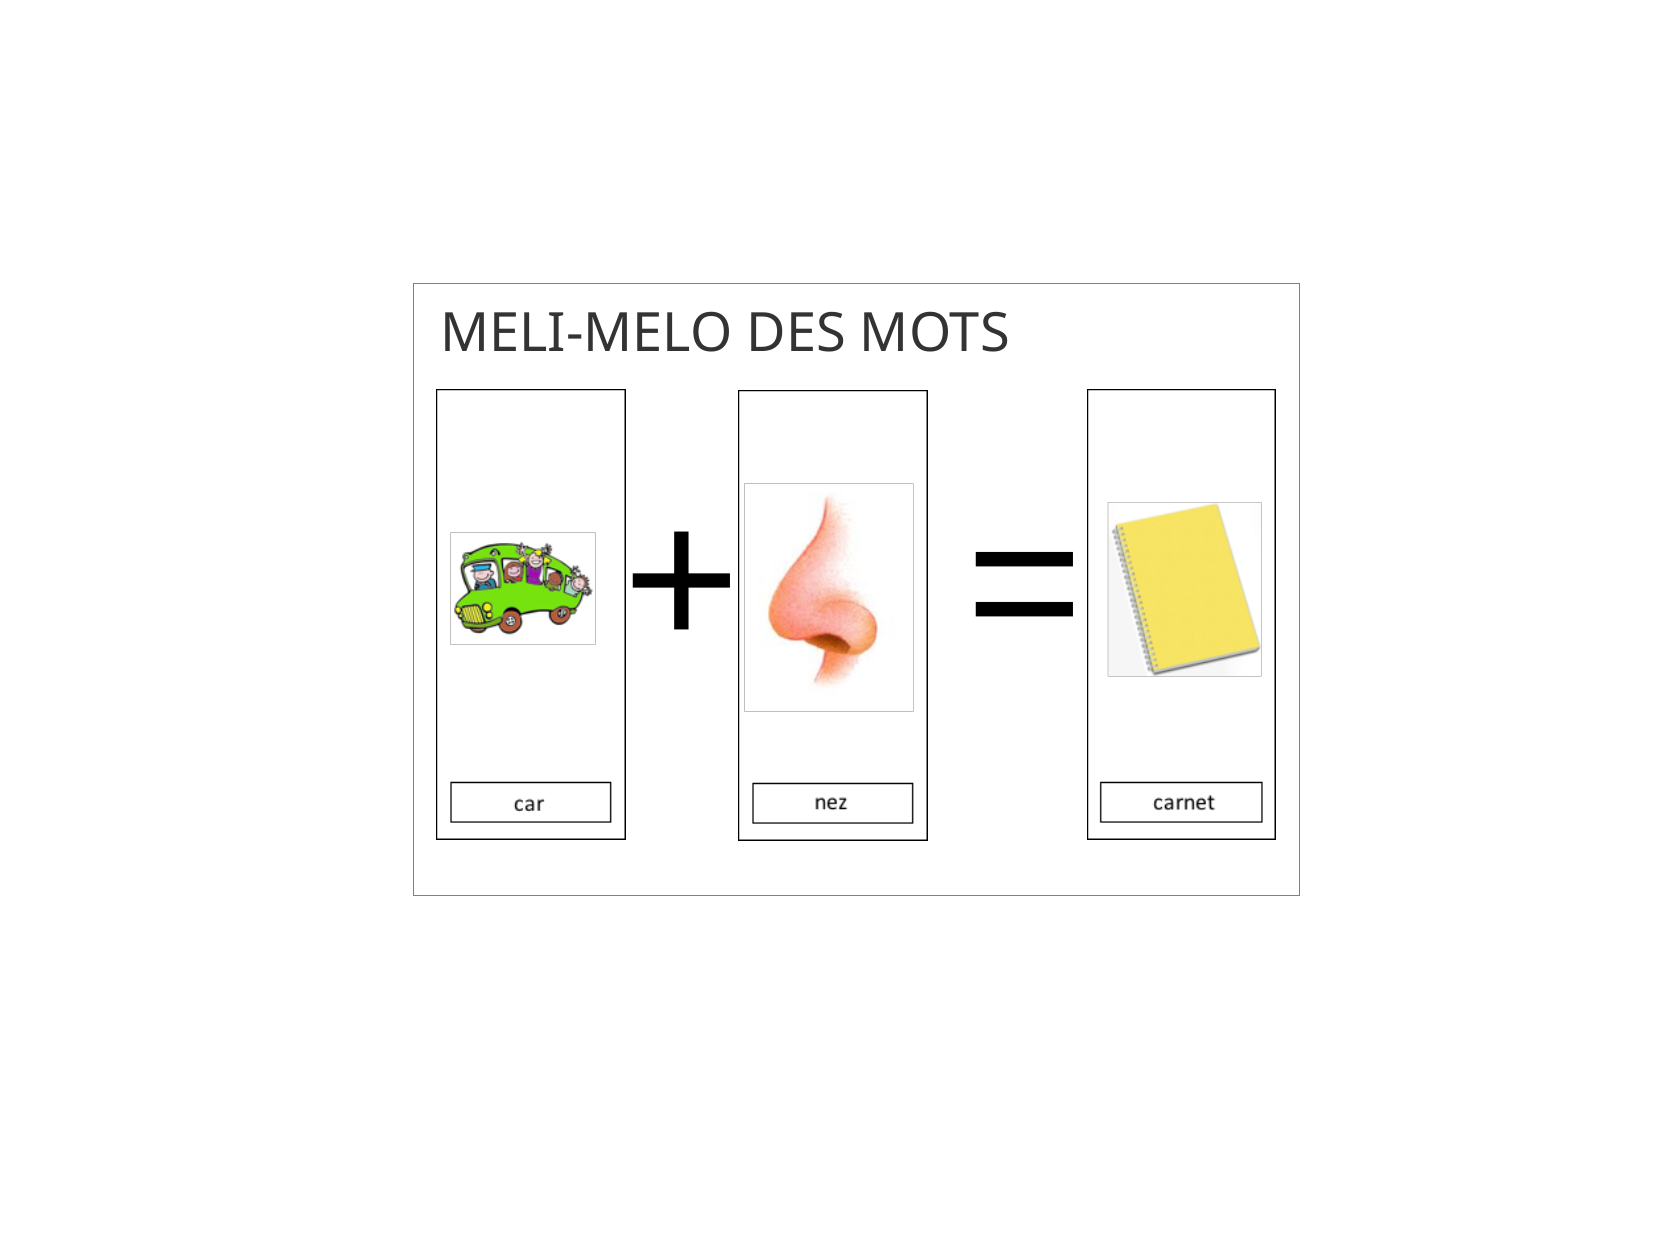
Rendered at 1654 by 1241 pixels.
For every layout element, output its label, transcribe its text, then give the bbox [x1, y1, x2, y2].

picture [1087, 389, 1276, 840]
picture [738, 390, 928, 841]
text_box + [609, 459, 738, 698]
text_box MELI-MELO DES MOTS [425, 285, 1087, 456]
text_box = [952, 461, 1087, 701]
picture [436, 389, 626, 840]
